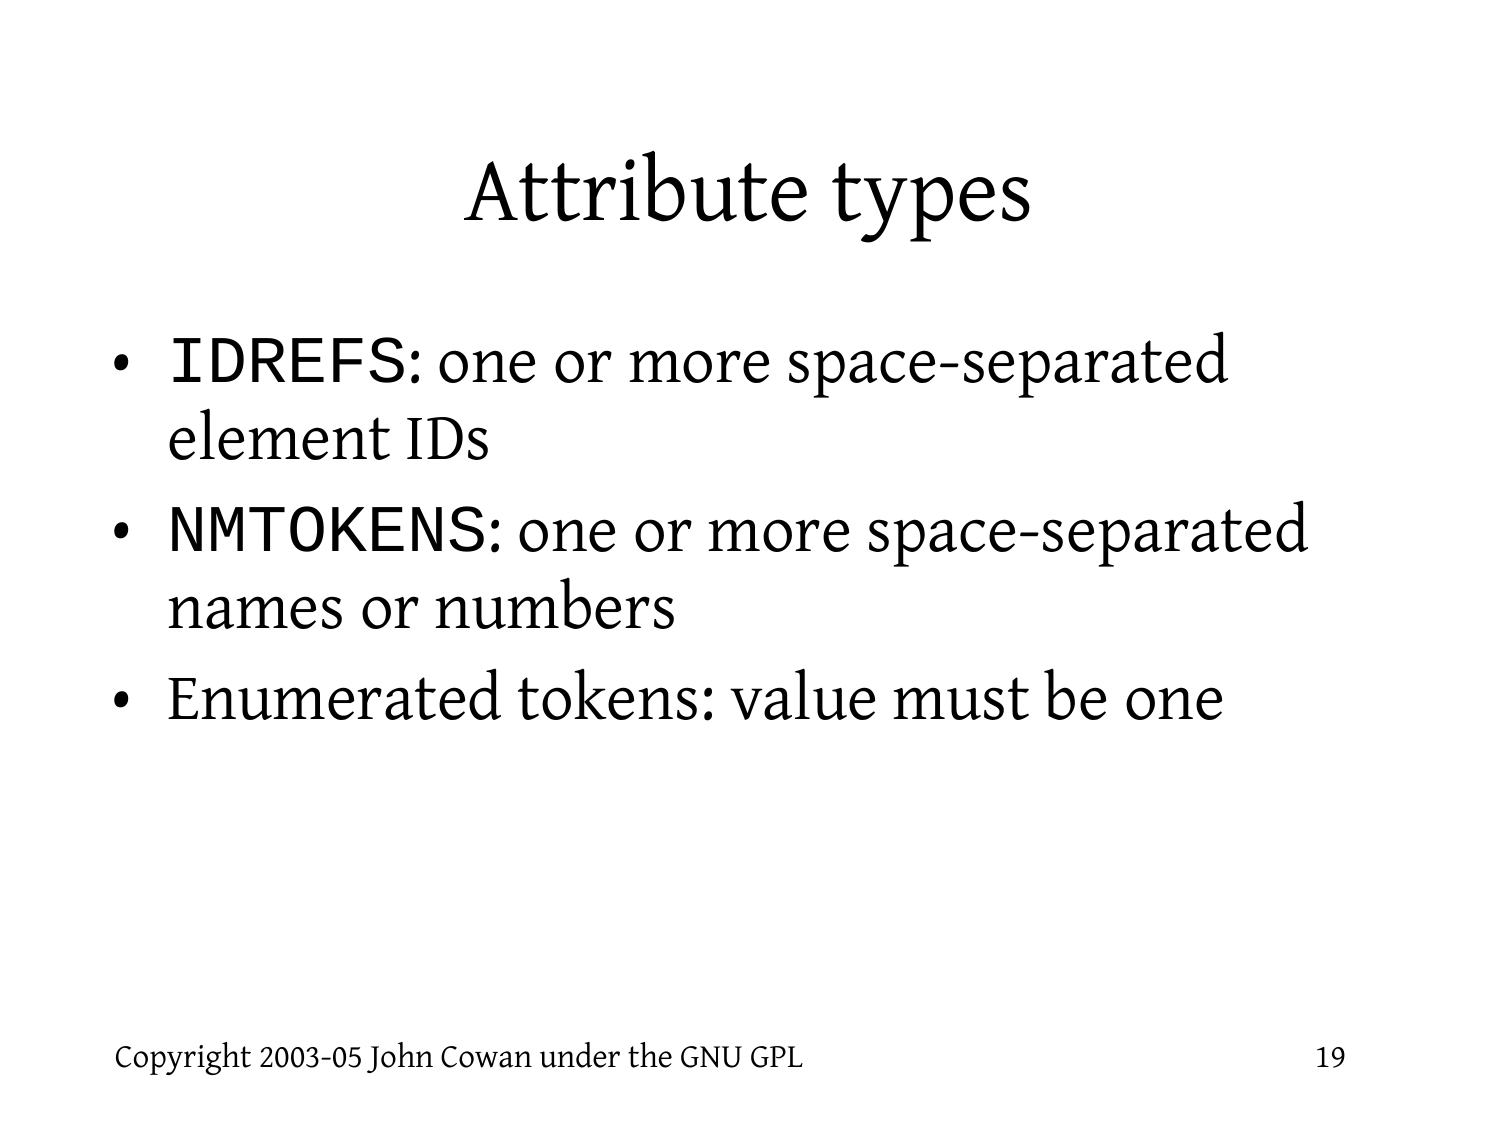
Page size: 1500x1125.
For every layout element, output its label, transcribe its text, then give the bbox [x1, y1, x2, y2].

list IDREFS: one or more space-separated element IDs NMTOKENS: one or more space-separated names or numbers Enumerated tokens: value must be one [112, 324, 1387, 1026]
title Attribute types [112, 62, 1387, 324]
